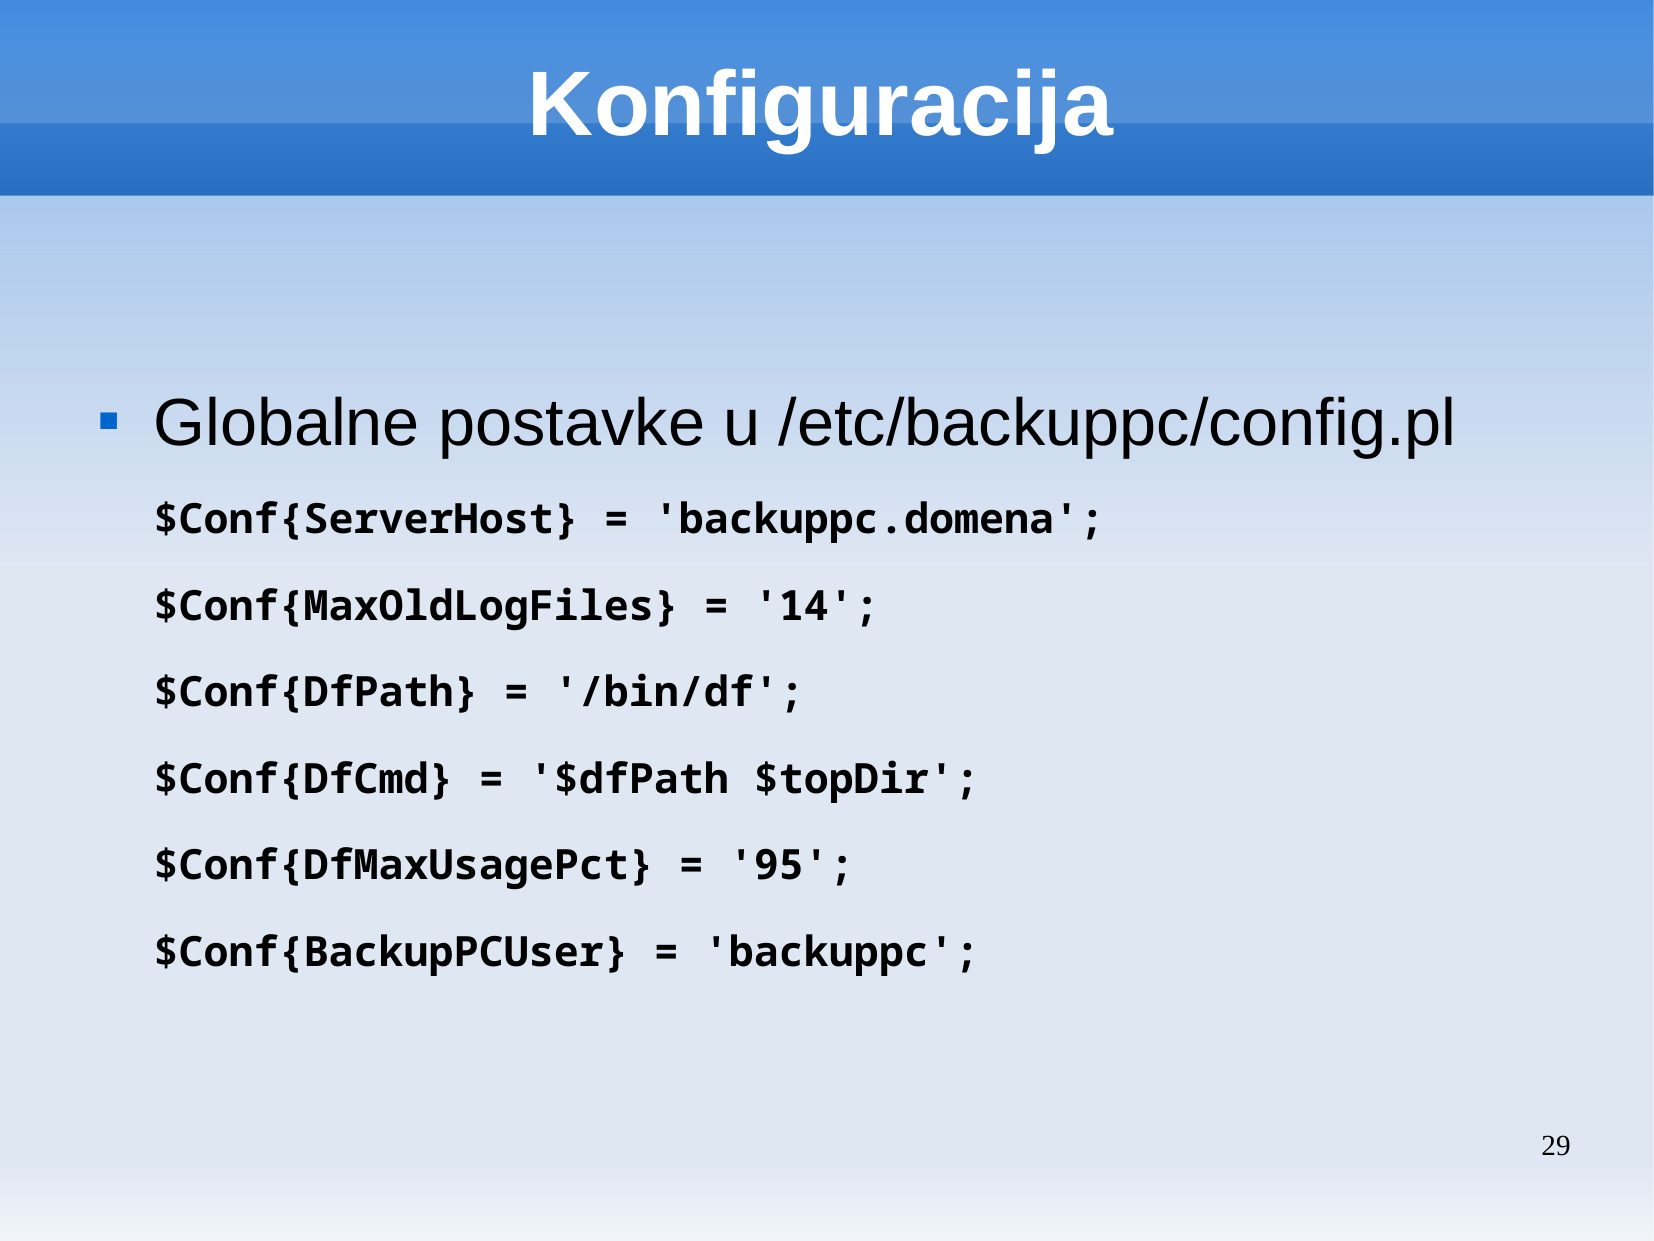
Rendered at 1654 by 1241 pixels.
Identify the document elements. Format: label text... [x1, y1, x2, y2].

picture [0, 0, 1654, 1241]
title Konfiguracija [76, 7, 1565, 200]
list Globalne postavke u /etc/backuppc/config.pl $Conf{ServerHost} = 'backuppc.domena'; $Conf{MaxOldLogFiles} = '14'; $Conf{DfPath} = '/bin/df'; $Conf{DfCmd} = '$dfPath $topDir'; $Conf{DfMaxUsagePct} = '95'; $Conf{BackupPCUser} = 'backuppc'; [82, 290, 1571, 1094]
